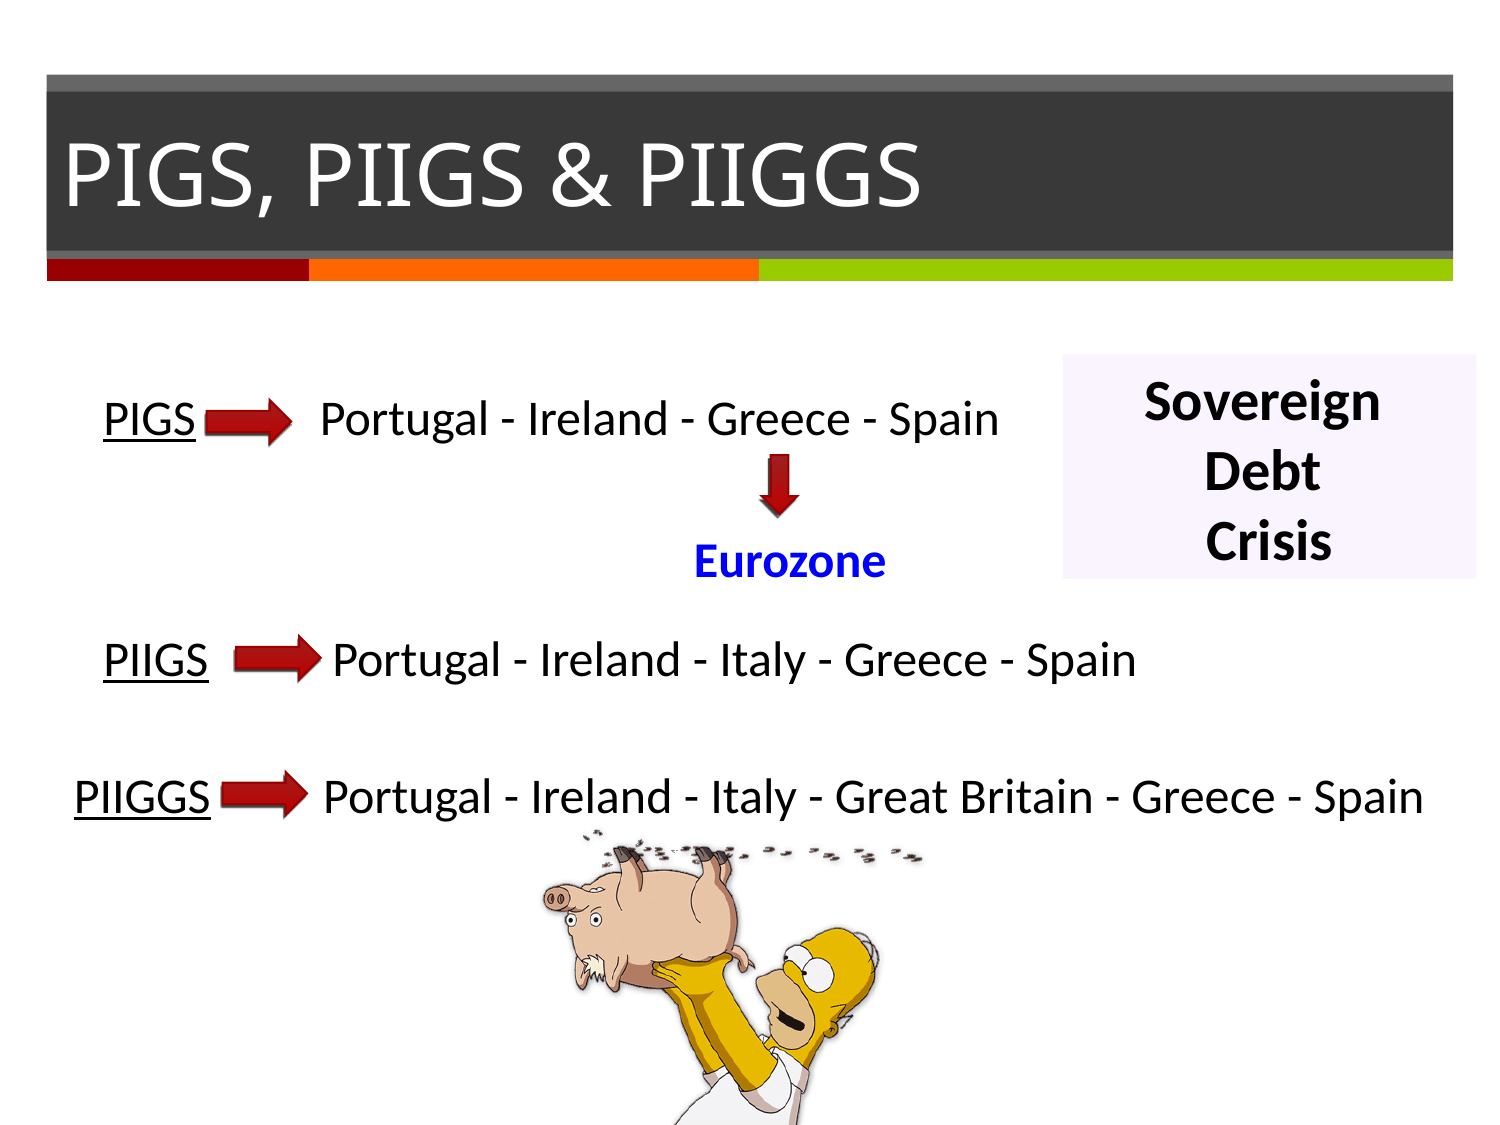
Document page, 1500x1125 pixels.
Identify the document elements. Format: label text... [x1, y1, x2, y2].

text_box Eurozone [679, 519, 916, 595]
text_box PIIGGS Portugal - Ireland - Italy - Great Britain - Greece - Spain [59, 755, 1447, 831]
text_box [761, 455, 798, 514]
text_box PIGS, PIIGS & PIIGGS [46, 91, 1454, 251]
text_box PIGS Portugal - Ireland - Greece - Spain [88, 377, 1062, 453]
text_box Sovereign Debt Crisis [1062, 354, 1477, 580]
picture [531, 826, 928, 1125]
text_box [206, 400, 292, 443]
text_box PIIGS Portugal - Ireland - Italy - Greece - Spain [88, 619, 1211, 695]
text_box [222, 772, 308, 815]
text_box [236, 636, 321, 680]
